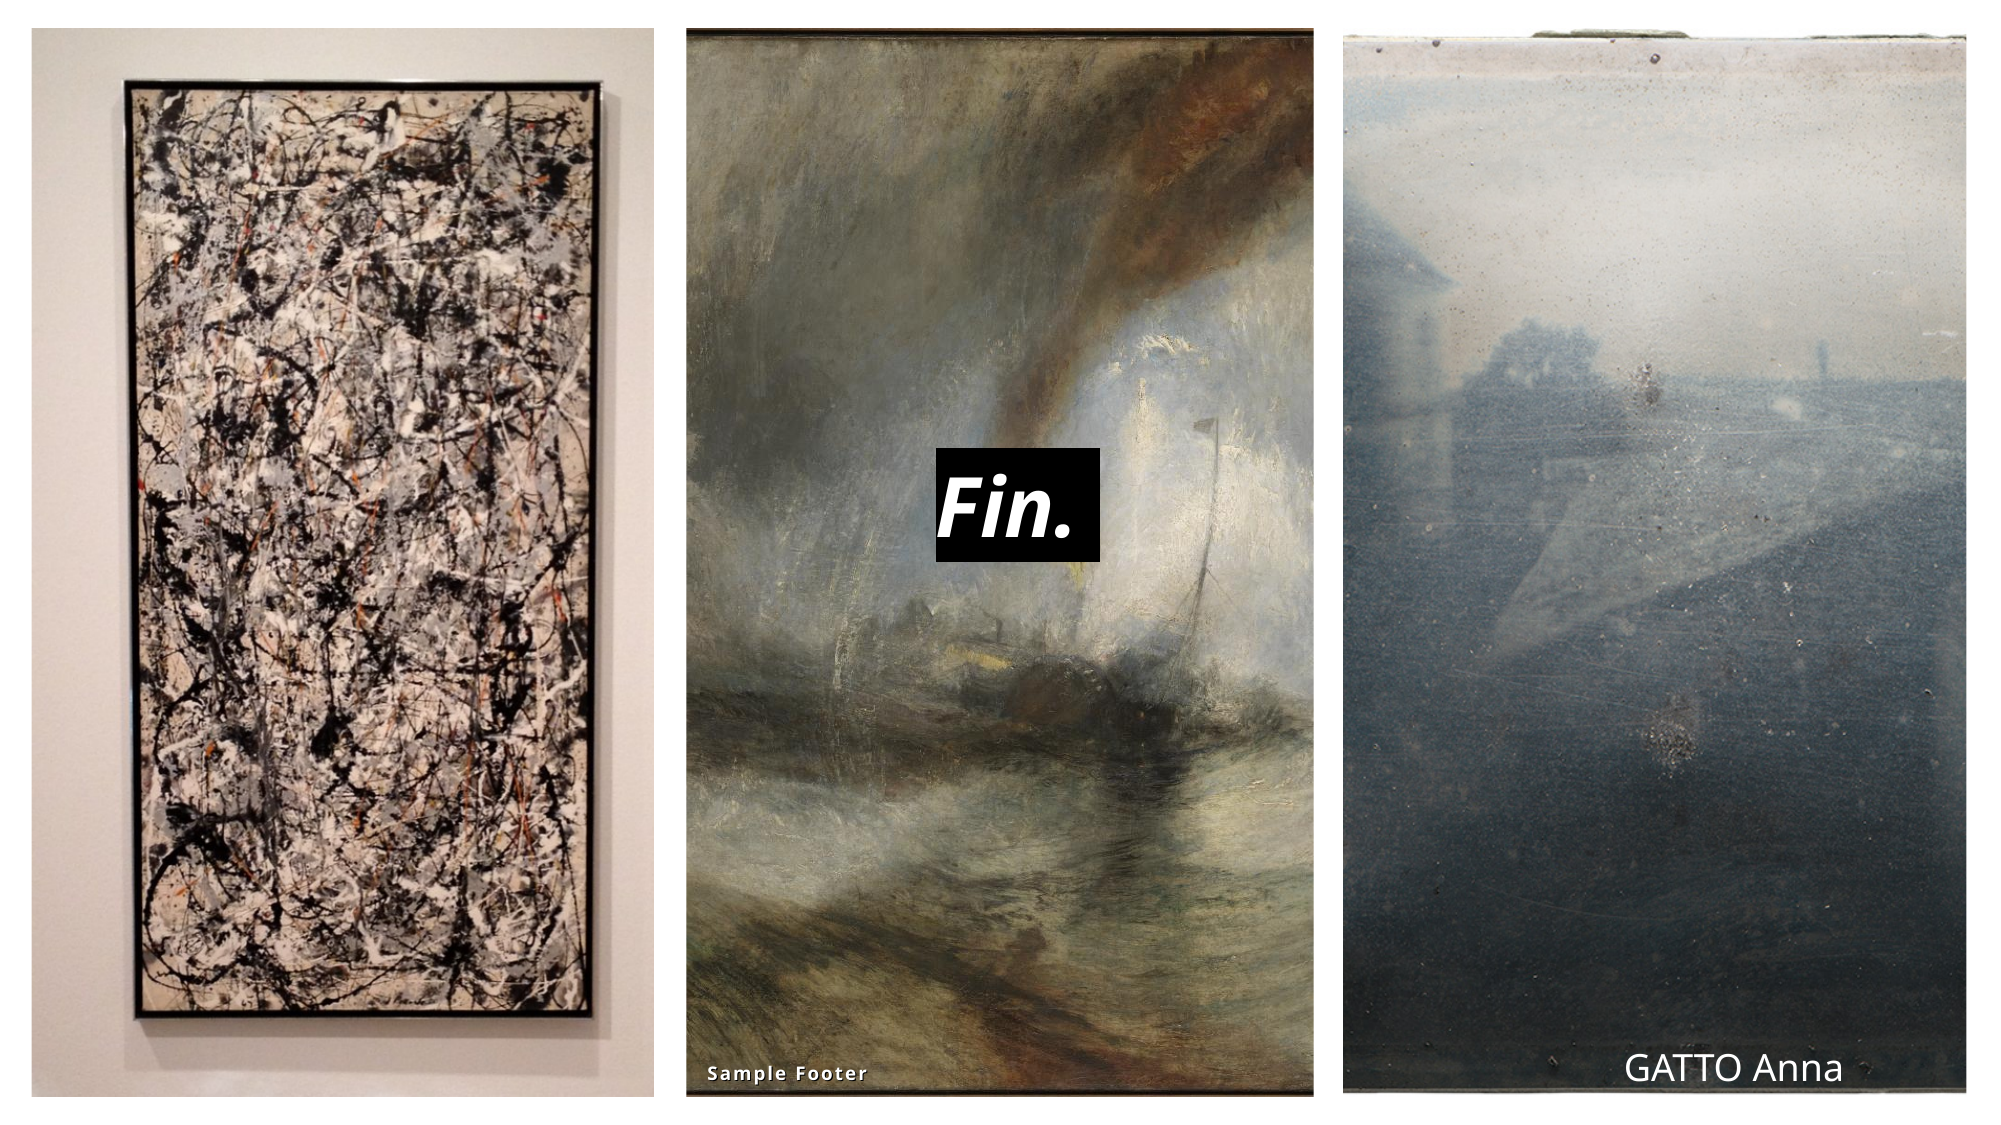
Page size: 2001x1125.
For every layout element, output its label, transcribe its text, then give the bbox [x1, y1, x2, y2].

picture [31, 28, 654, 1097]
text_box [137, 1042, 588, 1103]
picture [1343, 563, 1967, 1097]
text_box Sample Footer [692, 1042, 1310, 1103]
text_box Fin. [920, 446, 2000, 563]
picture [686, 28, 1314, 1097]
picture [1343, 28, 1967, 446]
text_box GATTO Anna 1G6 [1608, 1036, 1922, 1097]
